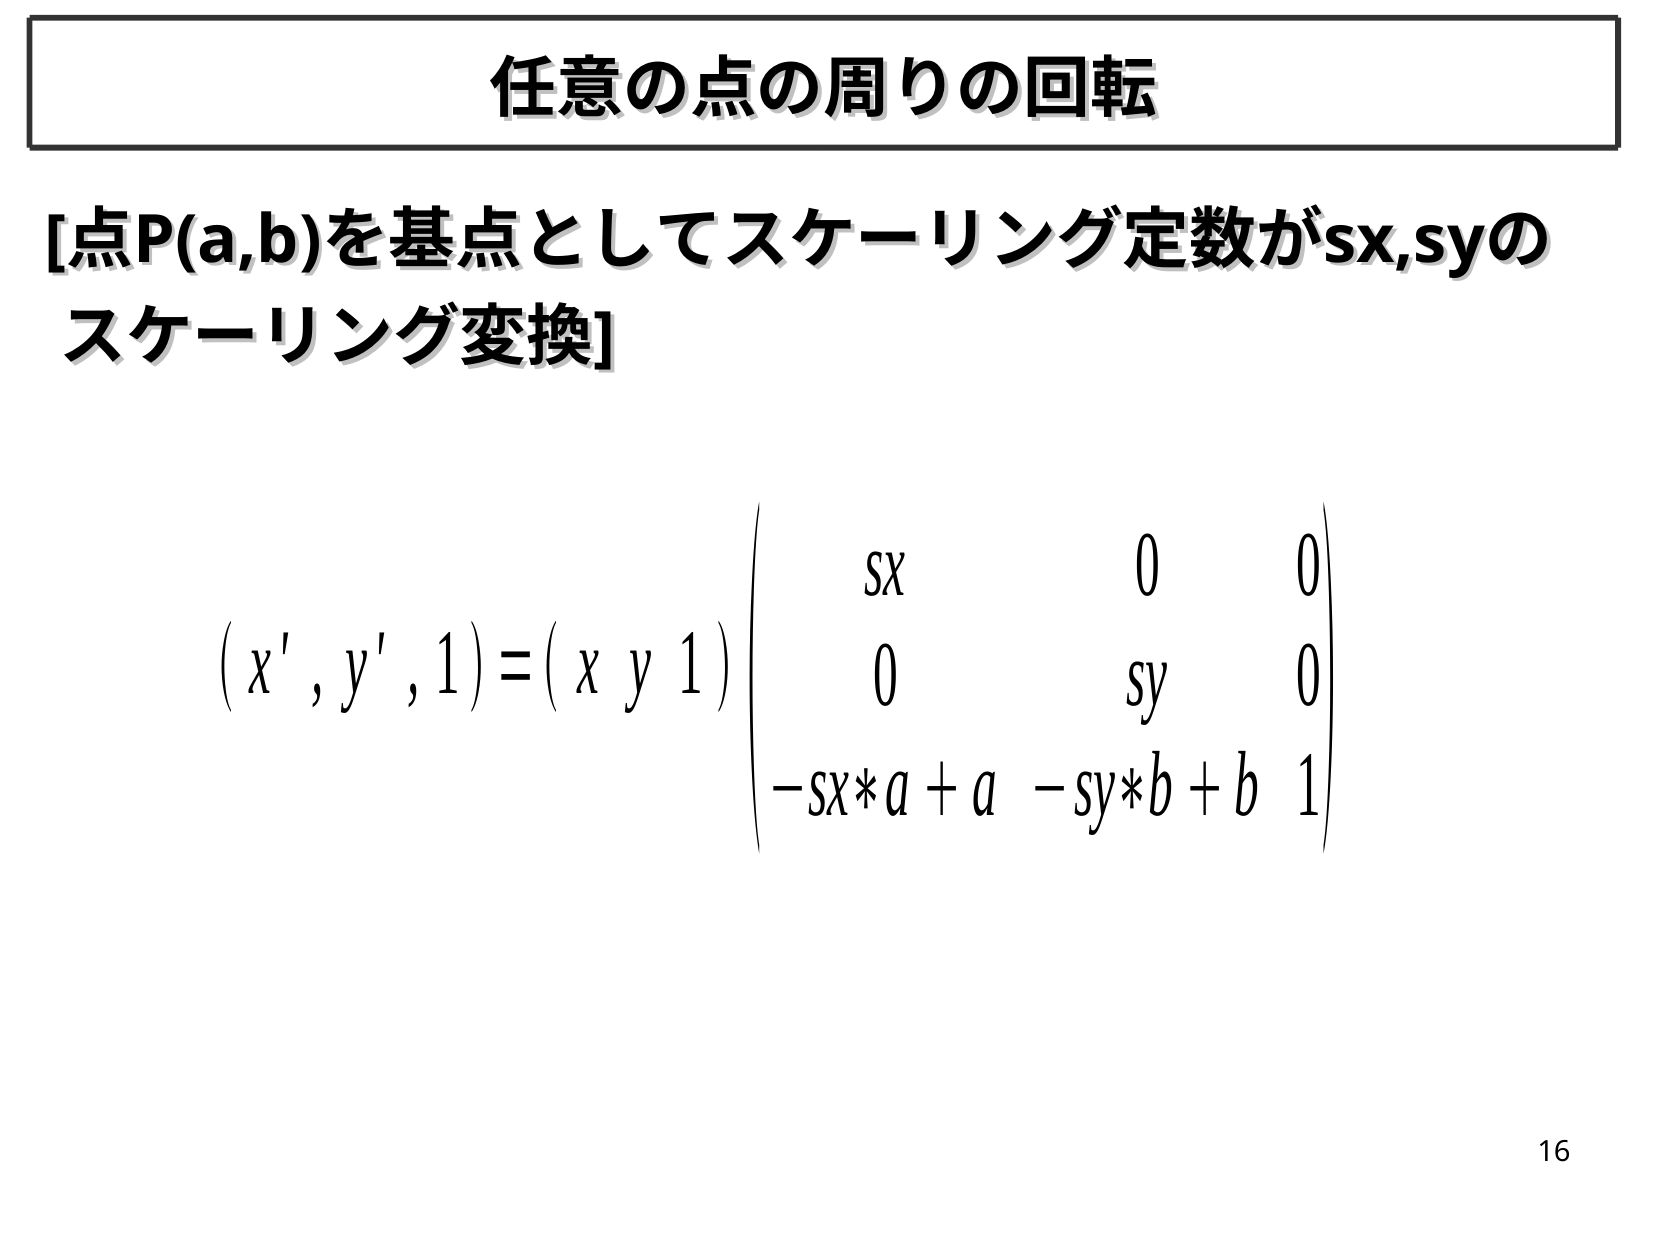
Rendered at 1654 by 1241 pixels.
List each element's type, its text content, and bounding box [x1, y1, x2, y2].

text_box [点P(a,b)を基点としてスケーリング定数がsx,syの スケーリング変換] [29, 177, 1574, 340]
text_box 任意の点の周りの回転 [29, 17, 1619, 148]
chart [206, 497, 1355, 857]
